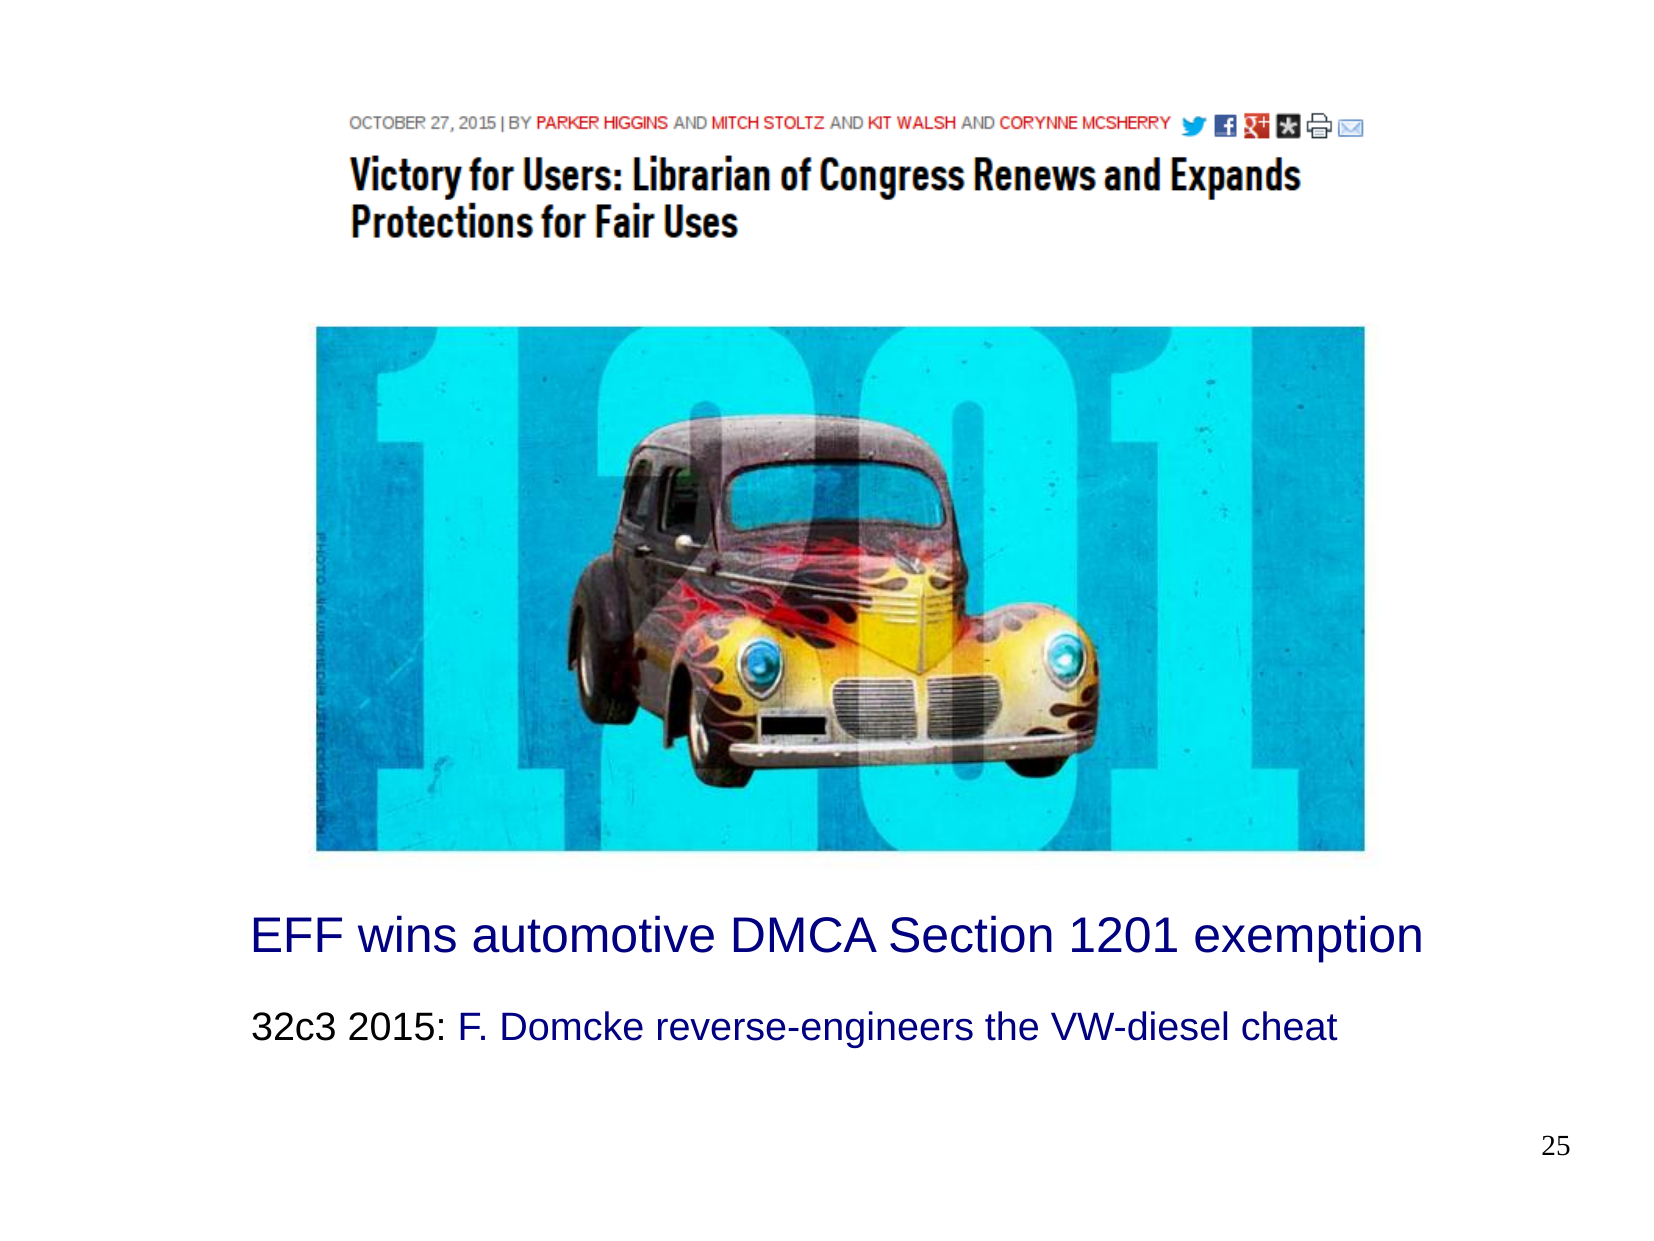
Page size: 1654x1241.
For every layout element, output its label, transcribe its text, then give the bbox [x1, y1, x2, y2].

text_box 32c3 2015: F. Domcke reverse-engineers the VW-diesel cheat [195, 1005, 1542, 1076]
picture [255, 104, 1415, 263]
picture [259, 299, 1396, 871]
text_box EFF wins automotive DMCA Section 1201 exemption [235, 900, 1441, 971]
